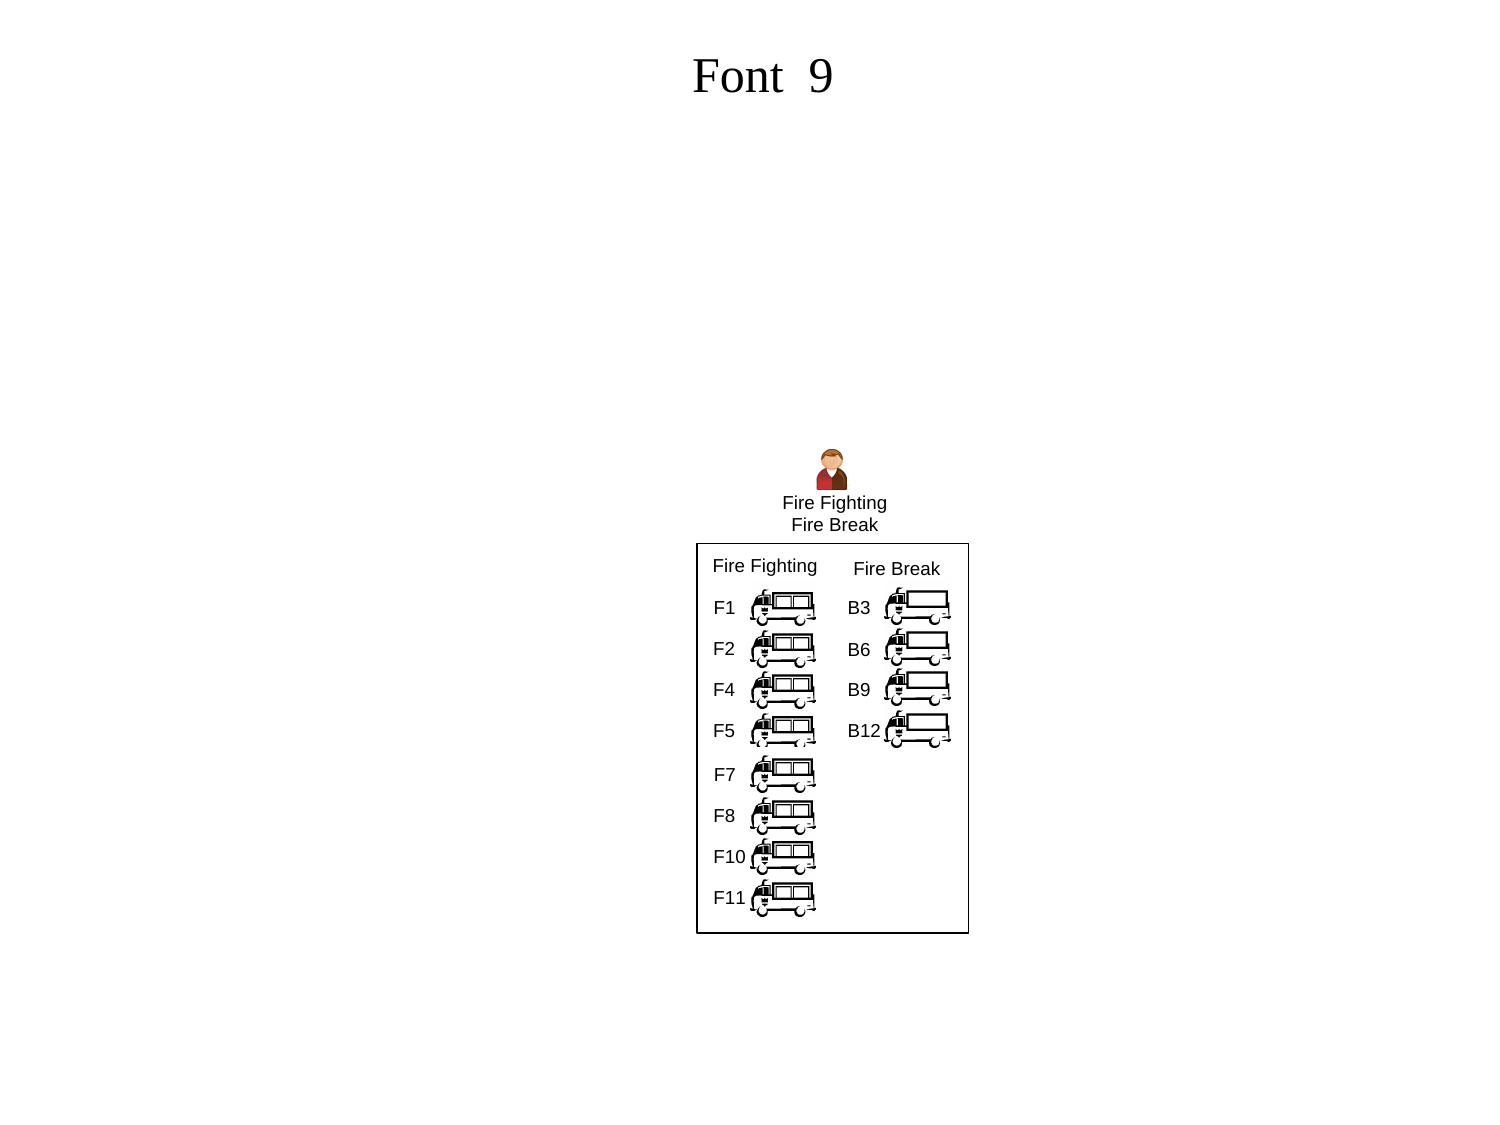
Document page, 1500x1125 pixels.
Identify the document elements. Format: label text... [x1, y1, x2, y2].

text_box F1 [699, 588, 751, 626]
picture [750, 581, 816, 917]
text_box F10 [698, 837, 761, 875]
text_box Font 9 [677, 35, 849, 111]
picture [807, 448, 856, 496]
text_box B3 [832, 588, 886, 626]
text_box F4 [698, 670, 751, 708]
text_box Fire Fighting [698, 546, 833, 585]
text_box Fire Break [838, 549, 962, 587]
text_box F8 [698, 796, 751, 834]
text_box F11 [698, 878, 761, 916]
picture [884, 579, 951, 748]
text_box B6 [832, 630, 886, 668]
text_box B9 [832, 670, 886, 708]
text_box F5 [698, 711, 751, 750]
text_box F7 [699, 755, 751, 793]
text_box B12 [832, 711, 896, 749]
text_box Fire Fighting Fire Break [767, 482, 903, 544]
text_box F2 [698, 629, 751, 668]
